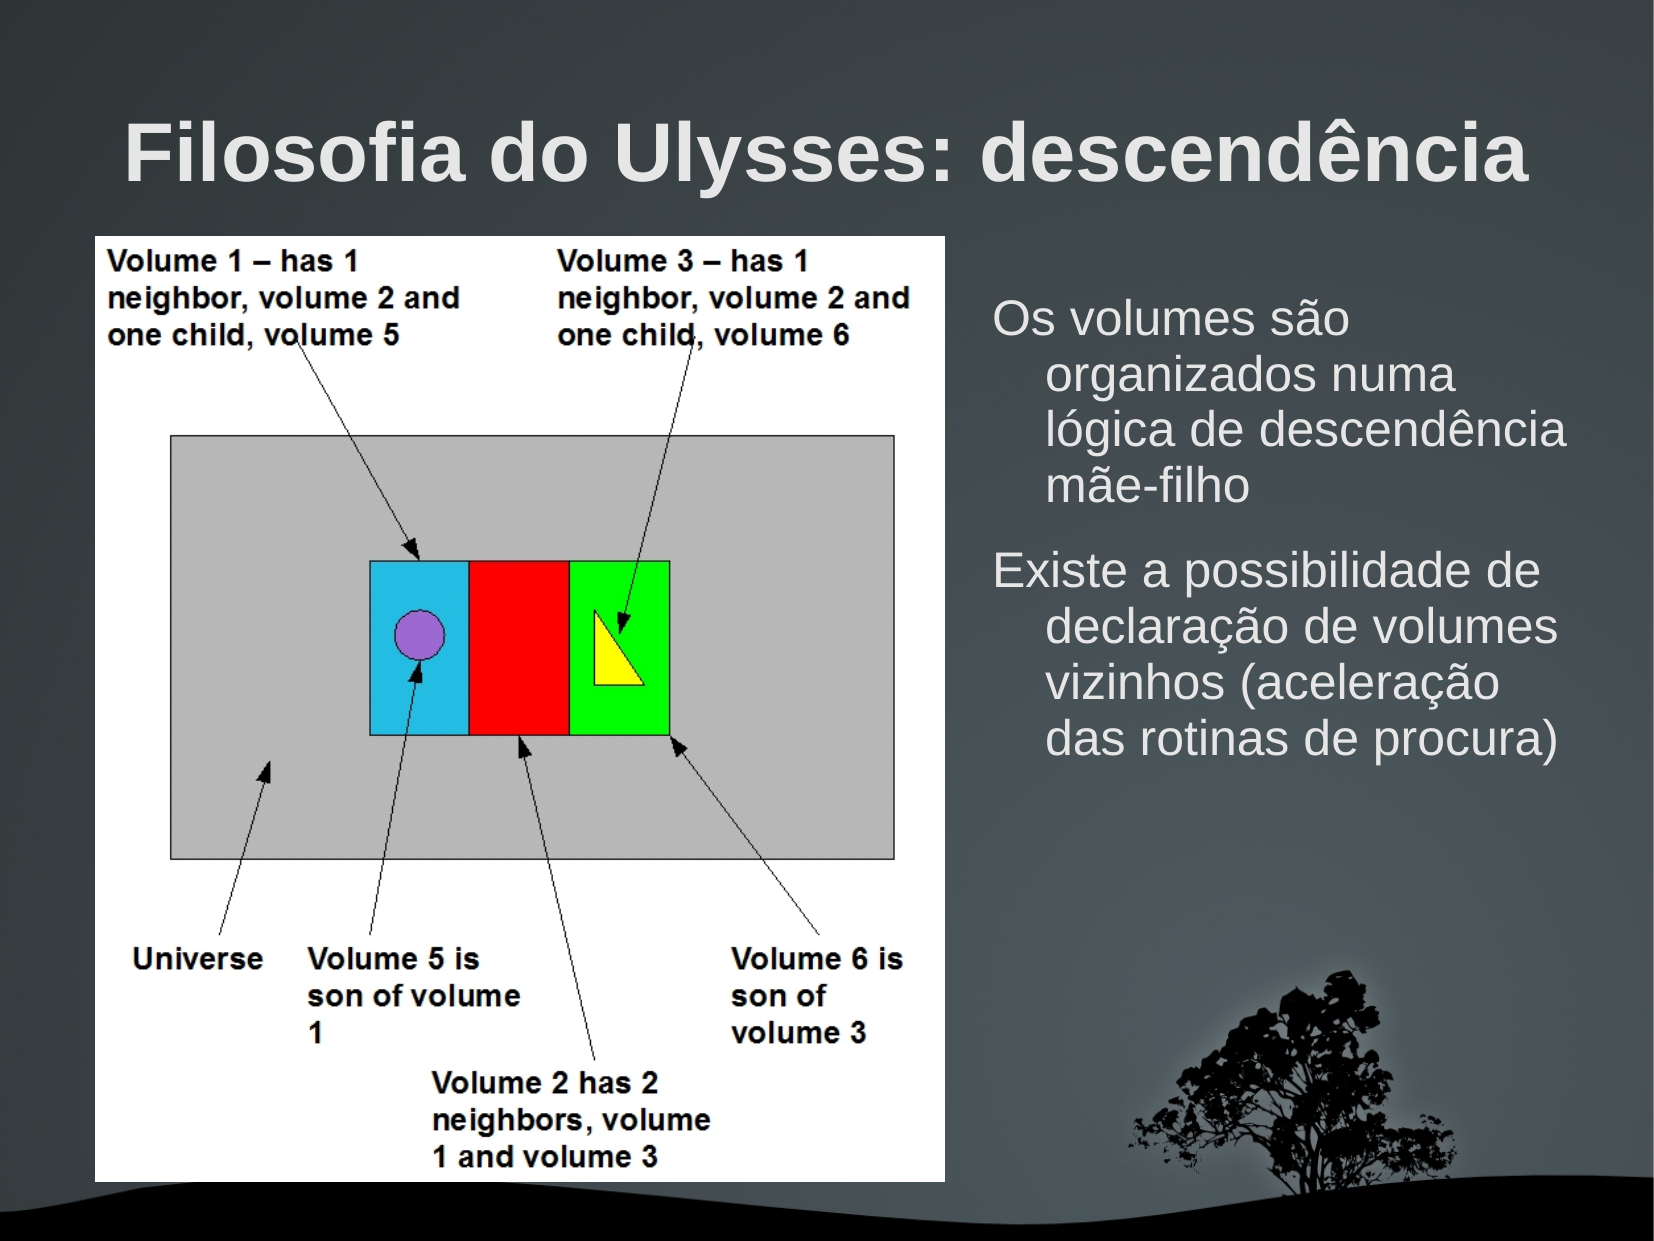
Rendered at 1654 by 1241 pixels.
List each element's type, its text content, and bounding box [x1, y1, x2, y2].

list Os volumes são organizados numa lógica de descendência mãe-filho Existe a possibilidade de declaração de volumes vizinhos (aceleração das rotinas de procura) [974, 290, 1595, 1109]
title Filosofia do Ulysses: descendência [82, 49, 1571, 257]
picture [0, 0, 1654, 1241]
